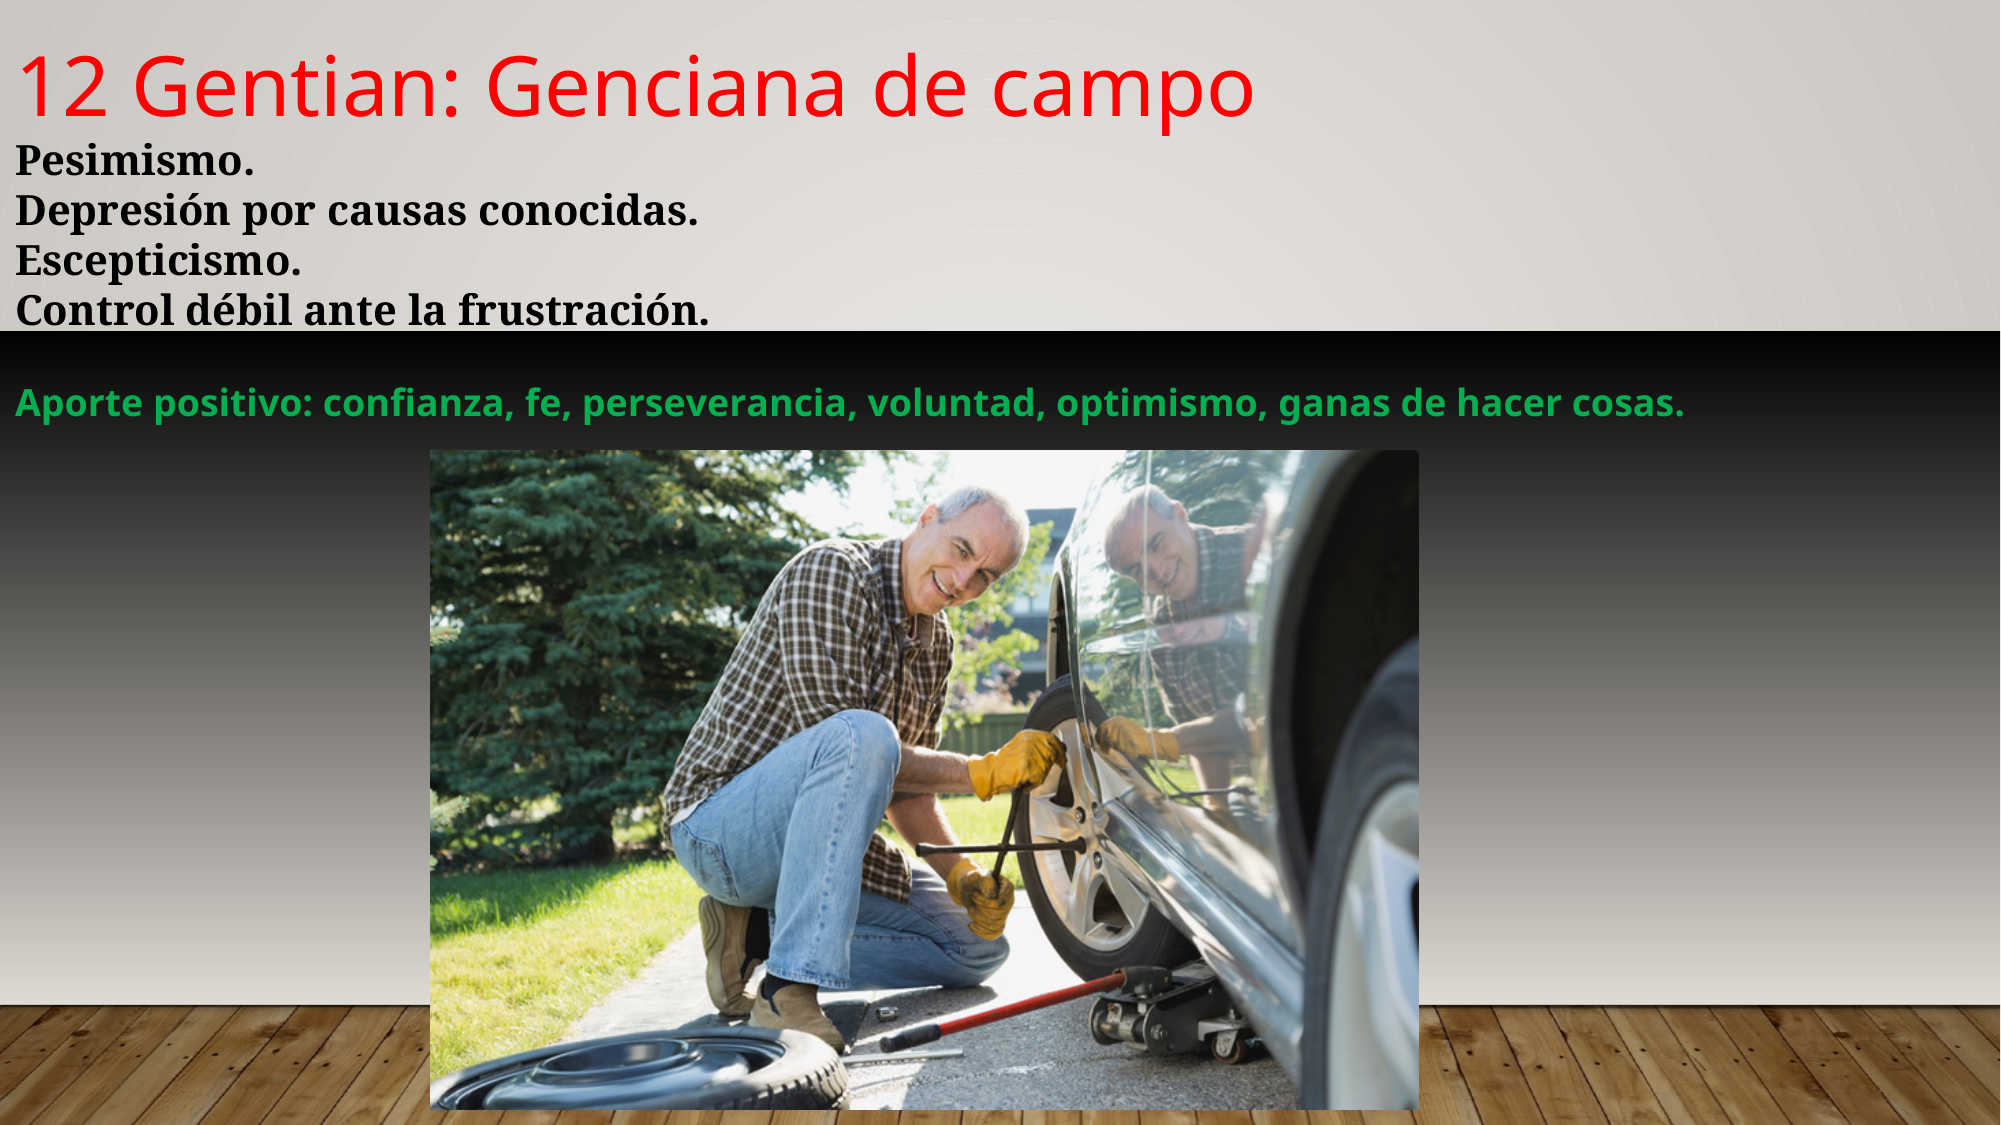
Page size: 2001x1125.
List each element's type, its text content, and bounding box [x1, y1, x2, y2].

text_box 12 Gentian: Genciana de campo Pesimismo. Depresión por causas conocidas. Escepticismo. Control débil ante la frustración. Aporte positivo: confianza, fe, perseverancia, voluntad, optimismo, ganas de hacer cosas. [0, 26, 2000, 431]
picture [430, 450, 1419, 1111]
